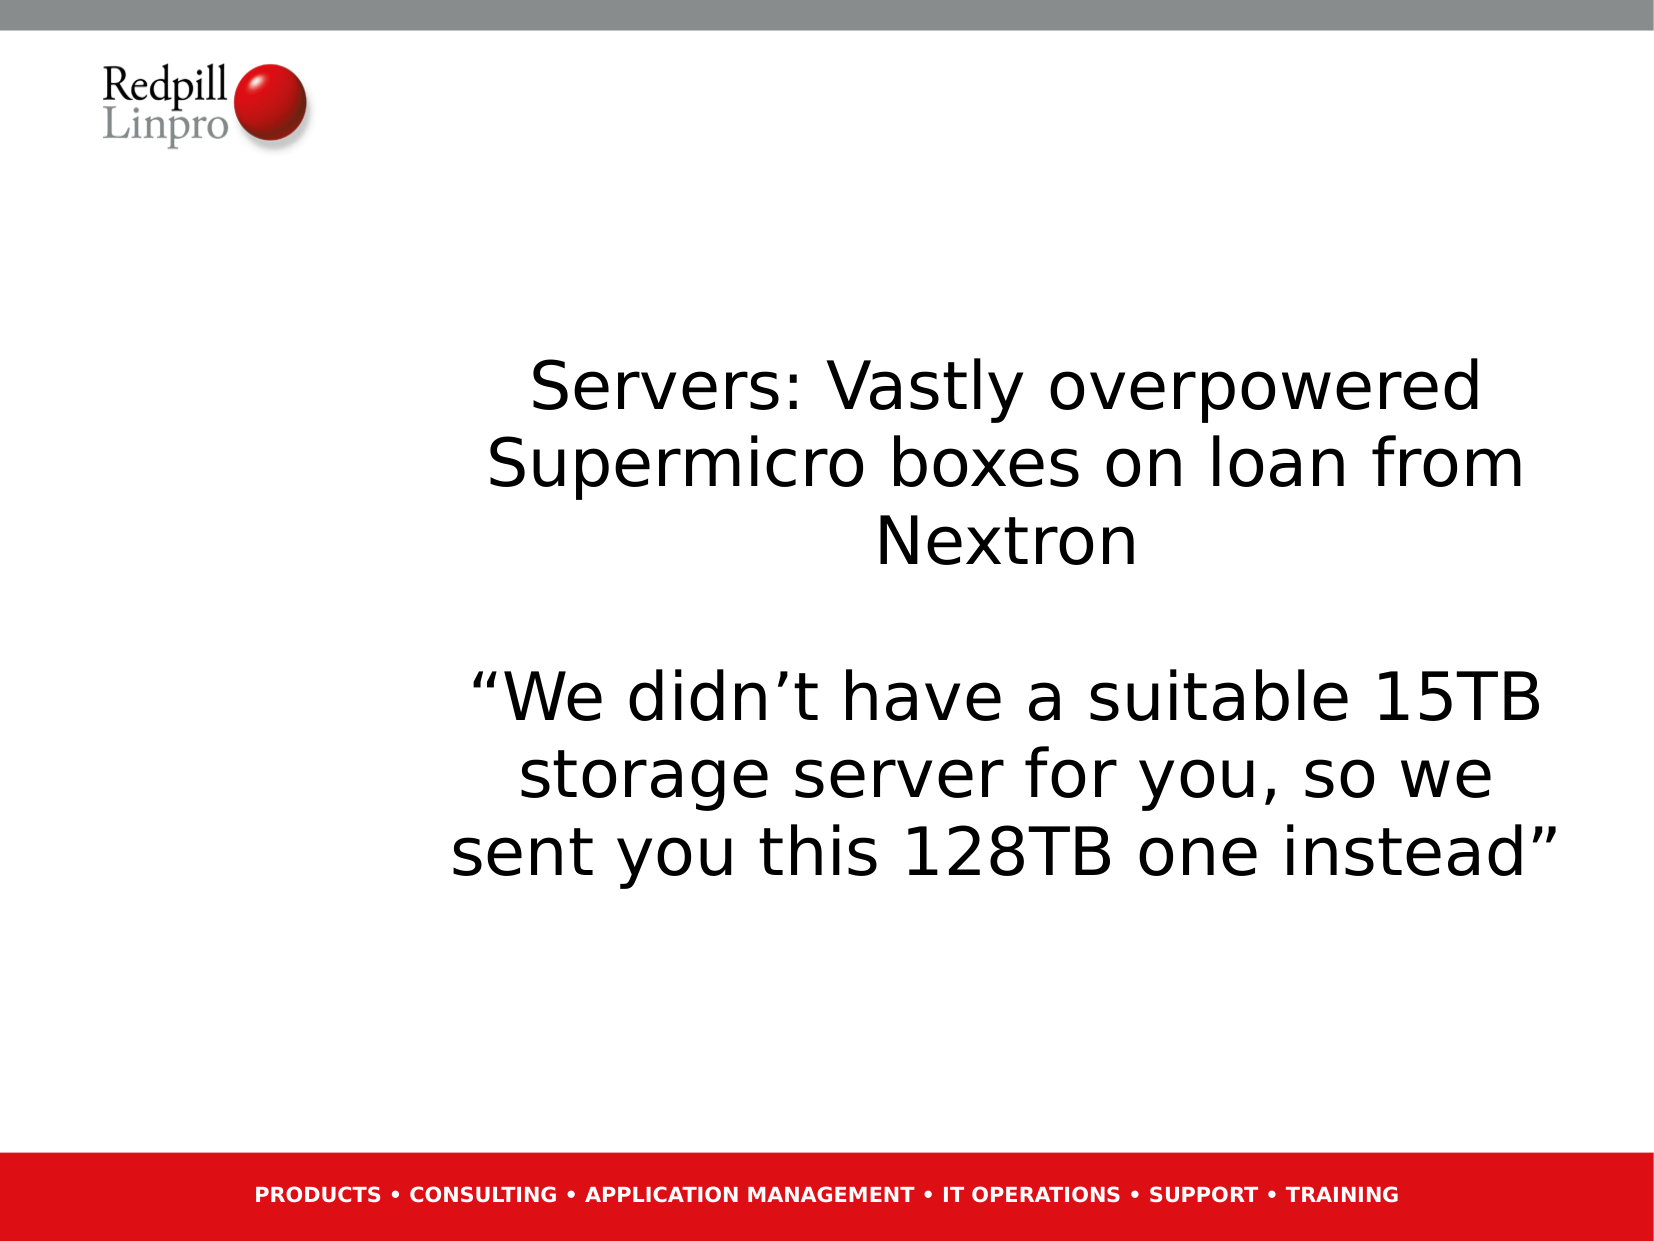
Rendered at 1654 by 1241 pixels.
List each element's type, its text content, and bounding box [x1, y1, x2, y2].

subtitle Servers: Vastly overpowered Supermicro boxes on loan from Nextron “We didn’t have a suitable 15TB storage server for you, so we sent you this 128TB one instead” [442, 49, 1571, 1190]
picture [0, 0, 1654, 1241]
